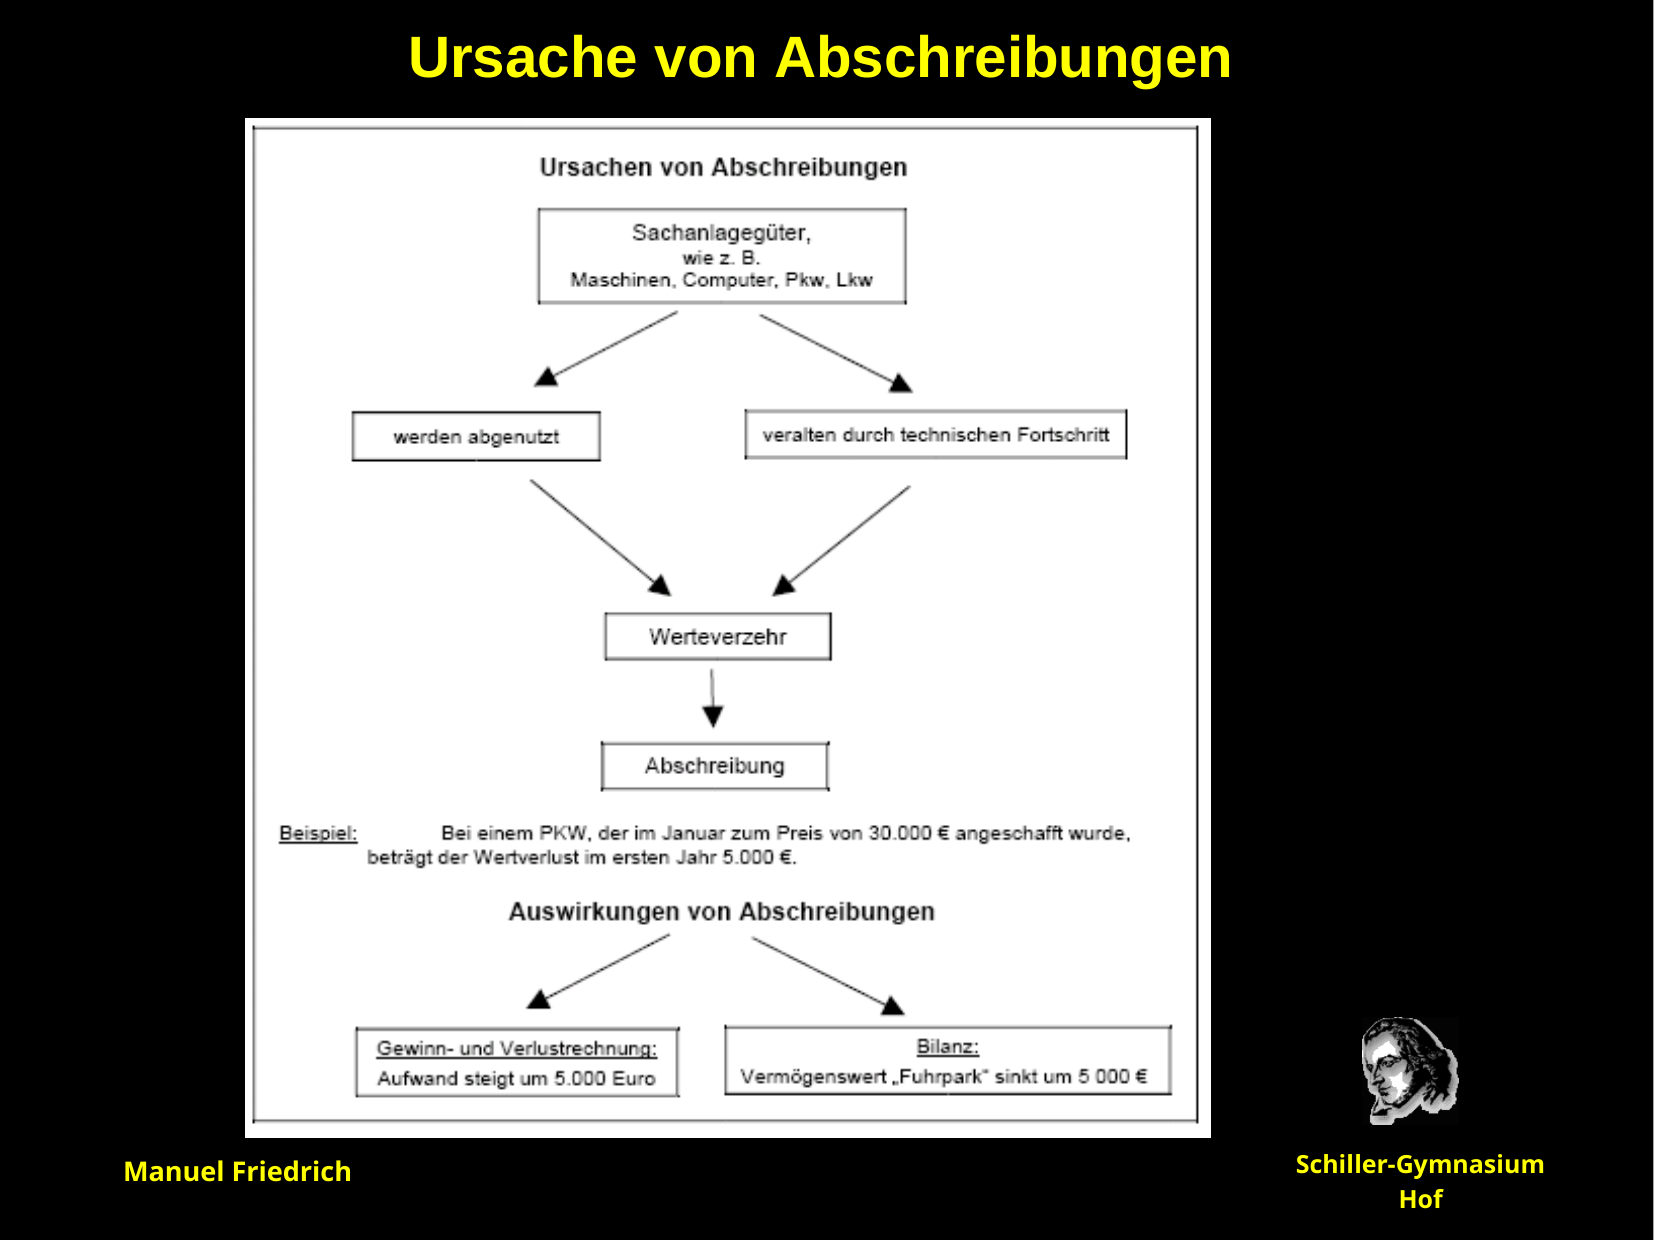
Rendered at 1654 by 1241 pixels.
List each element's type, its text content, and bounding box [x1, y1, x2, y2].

text_box Manuel Friedrich [123, 1151, 353, 1191]
text_box Schiller-Gymnasium Hof [1295, 1145, 1546, 1216]
picture [245, 118, 1211, 1138]
picture [1362, 1017, 1459, 1126]
text_box Ursache von Abschreibungen [408, 29, 1235, 211]
